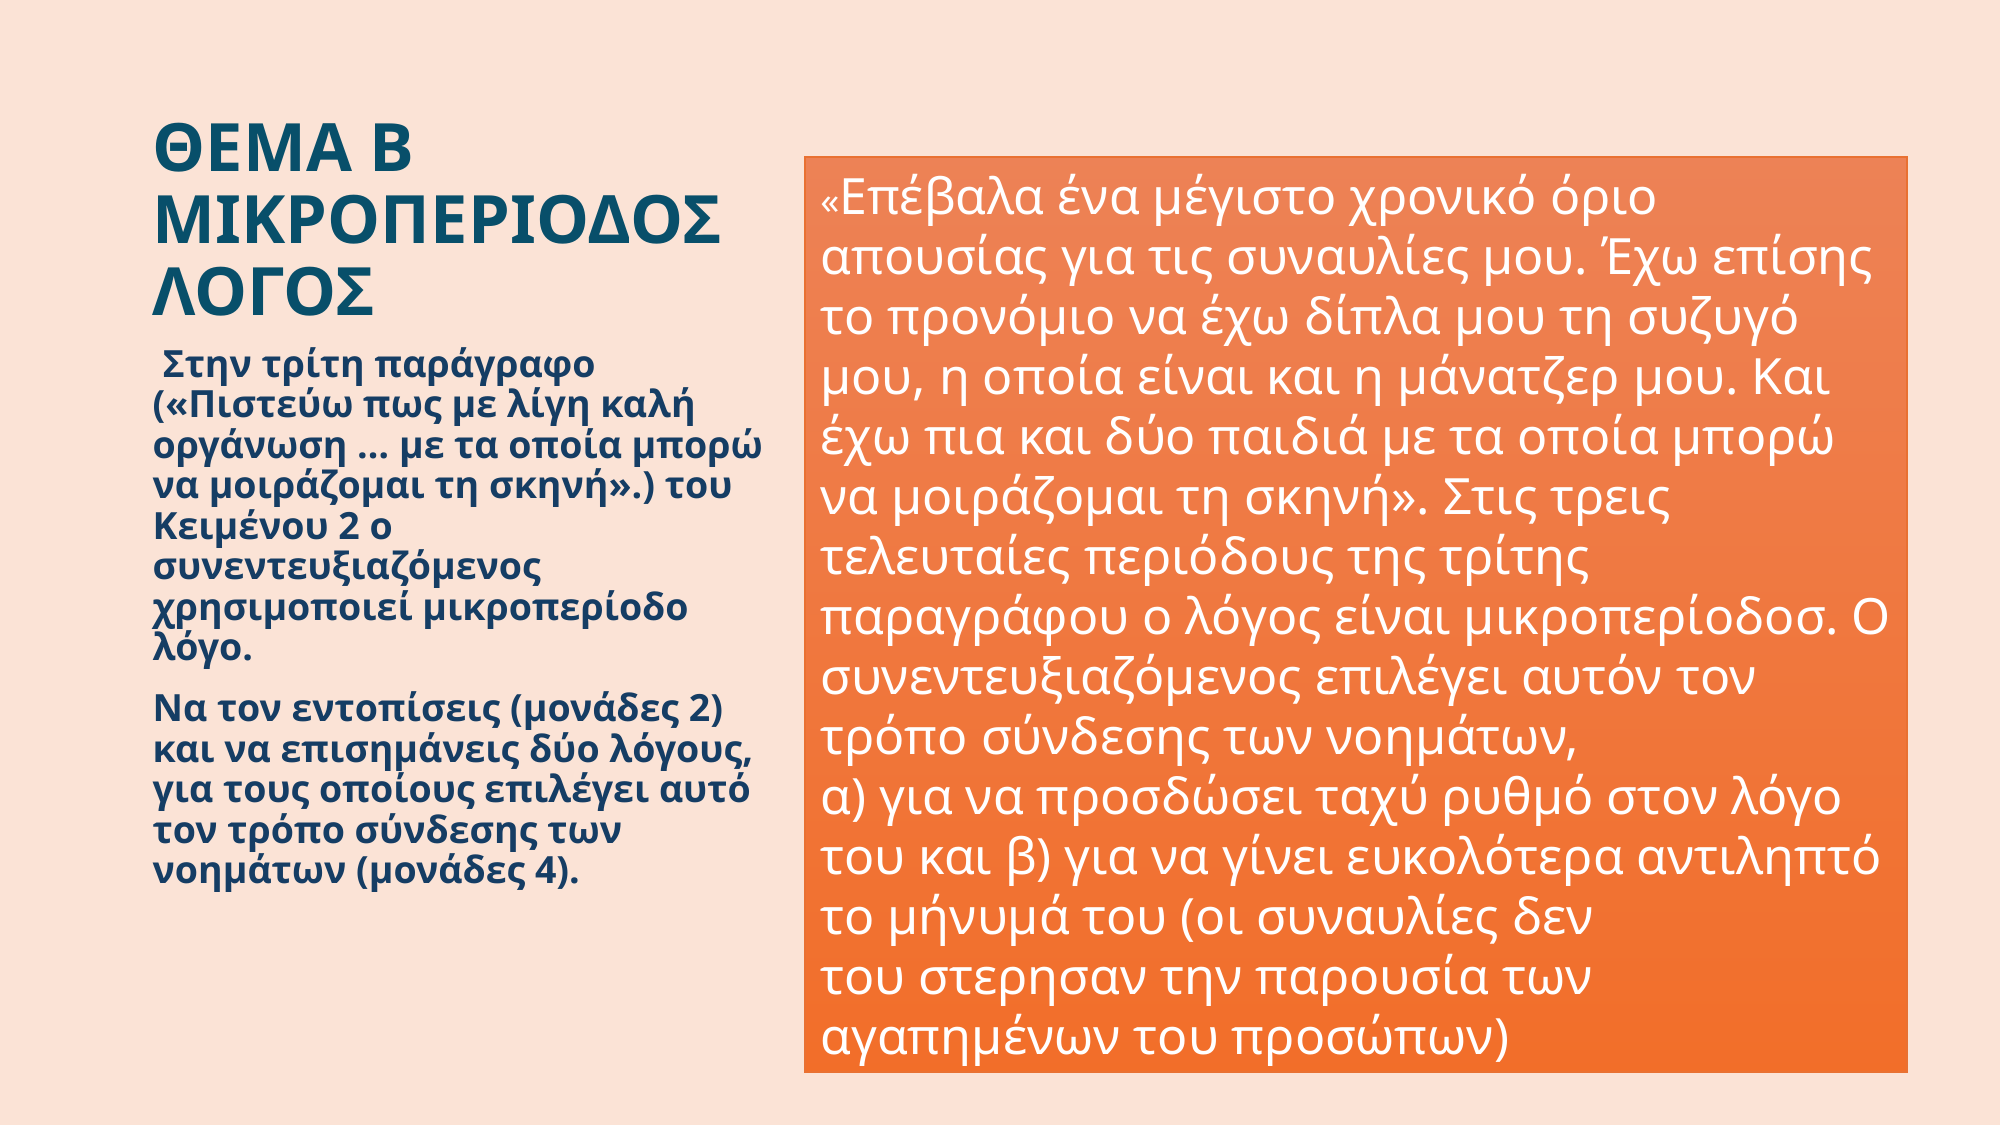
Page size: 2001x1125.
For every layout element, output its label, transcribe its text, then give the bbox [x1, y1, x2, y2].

text_box «Επέβαλα ένα μέγιστο χρονικό όριο απουσίας για τις συναυλίες μου. Έχω επίσης το προνόμιο να έχω δίπλα μου τη συζυγό μου, η οποία είναι και η μάνατζερ μου. Και έχω πια και δύο παιδιά με τα οποία μπορώ να μοιράζομαι τη σκηνή». Στις τρεις τελευταίες περιόδους της τρίτης παραγράφου ο λόγος είναι μικροπερίοδοσ. Ο συνεντευξιαζόμενος επιλέγει αυτόν τον τρόπο σύνδεσης των νοημάτων, α) για να προσδώσει ταχύ ρυθμό στον λόγο του και β) για να γίνει ευκολότερα αντιληπτό το μήνυμά του (οι συναυλίες δεν του στερησαν την παρουσία των αγαπημένων του προσώπων) [805, 157, 1908, 960]
list Στην τρίτη παράγραφο («Πιστεύω πως με λίγη καλή οργάνωση … με τα οποία μπορώ να μοιράζομαι τη σκηνή».) του Κειμένου 2 ο συνεντευξιαζόμενος χρησιμοποιεί μικροπερίοδο λόγο. Να τον εντοπίσεις (μονάδες 2) και να επισημάνεις δύο λόγους, για τους οποίους επιλέγει αυτό τον τρόπο σύνδεσης των νοημάτων (μονάδες 4). [137, 337, 783, 963]
title ΘΕΜΑ Β ΜΙΚΡΟΠΕΡΙΟΔΟΣ ΛΟΓΟΣ [137, 75, 783, 337]
